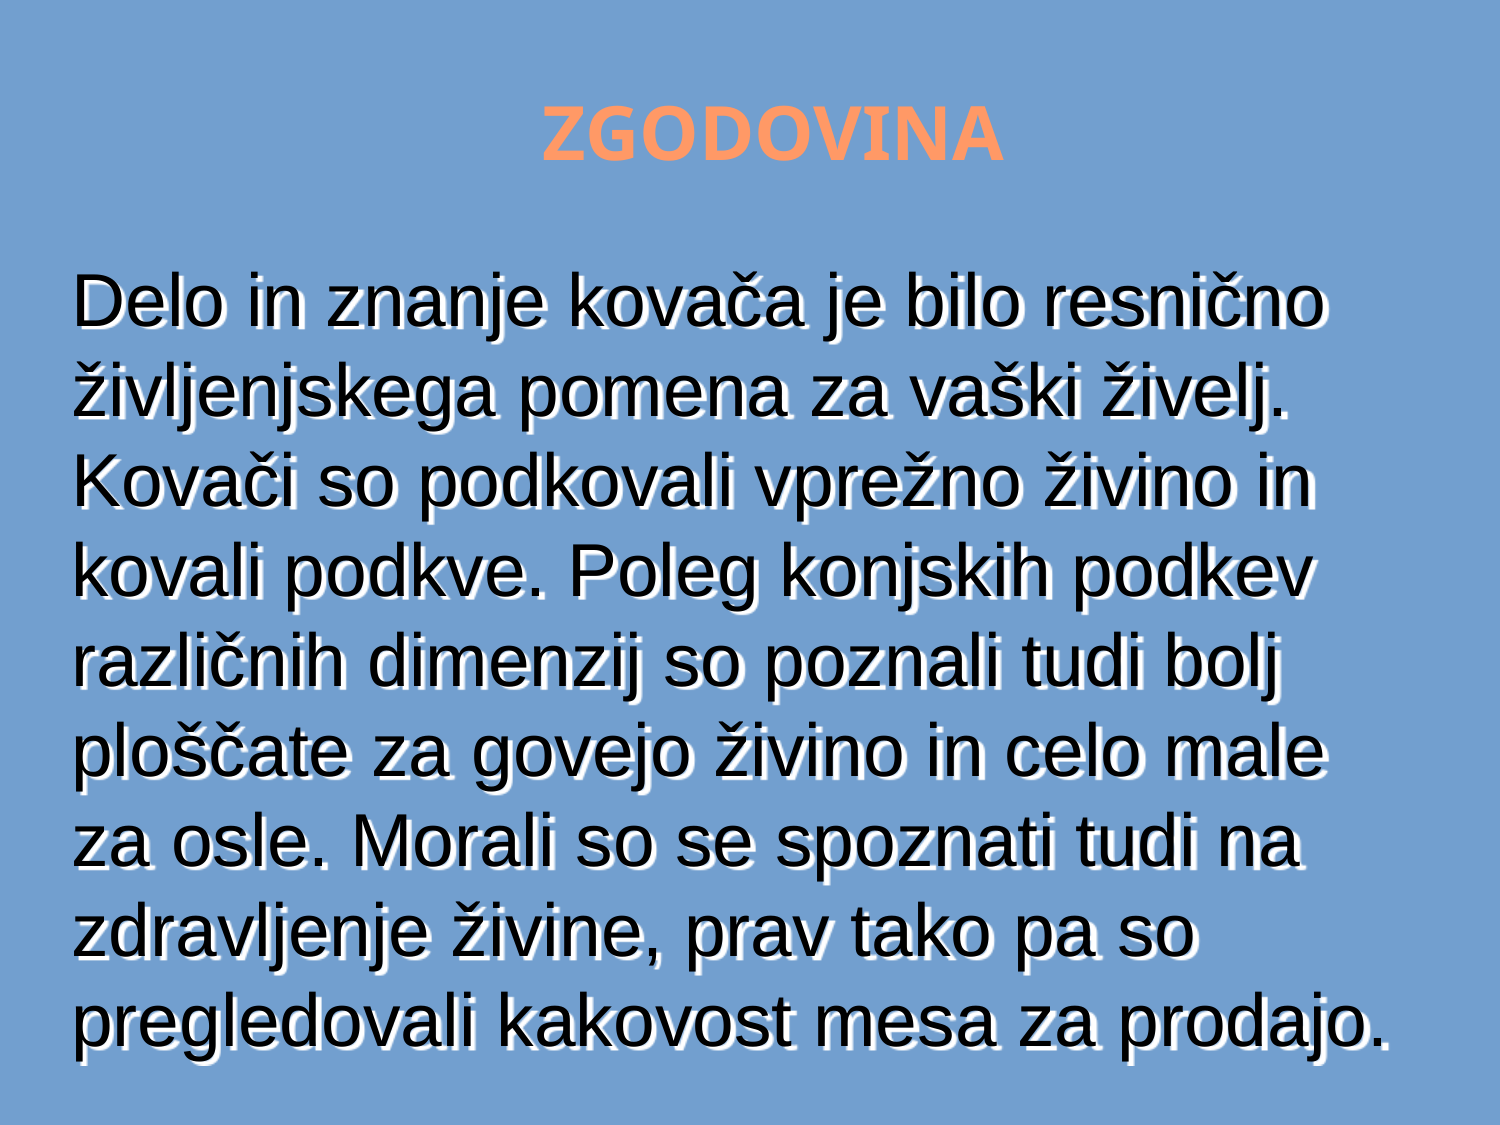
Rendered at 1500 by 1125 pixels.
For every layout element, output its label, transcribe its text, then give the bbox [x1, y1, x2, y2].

text_box ZGODOVINA [478, 78, 1069, 220]
list Delo in znanje kovača je bilo resnično življenjskega pomena za vaški živelj. Kovači so podkovali vprežno živino in kovali podkve. Poleg konjskih podkev različnih dimenzij so poznali tudi bolj ploščate za govejo živino in celo male za osle. Morali so se spoznati tudi na zdravljenje živine, prav tako pa so pregledovali kakovost mesa za prodajo. [0, 243, 1425, 986]
